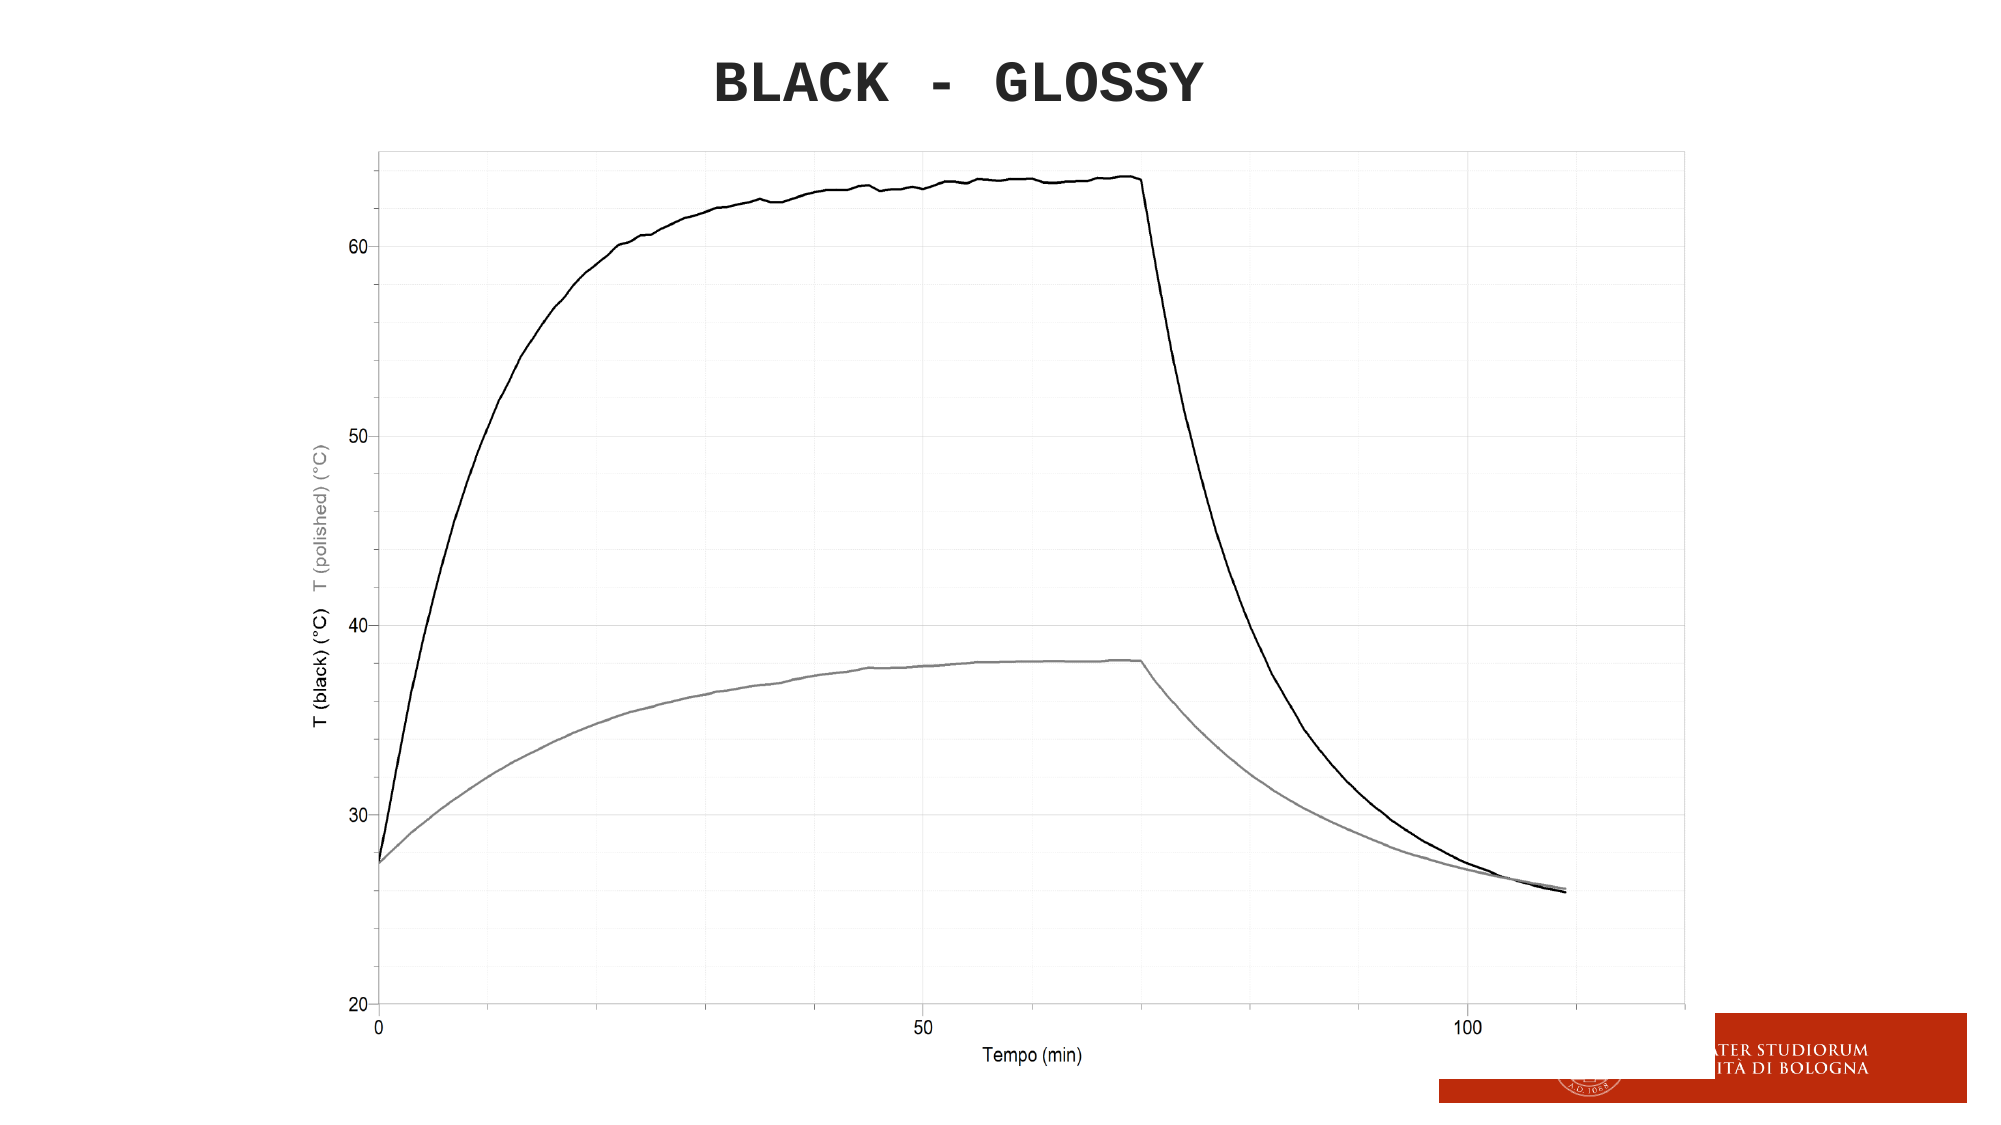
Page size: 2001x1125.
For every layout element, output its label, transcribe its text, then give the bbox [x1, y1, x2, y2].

picture [296, 128, 1715, 1079]
text_box BLACK - GLOSSY [671, 35, 1247, 122]
